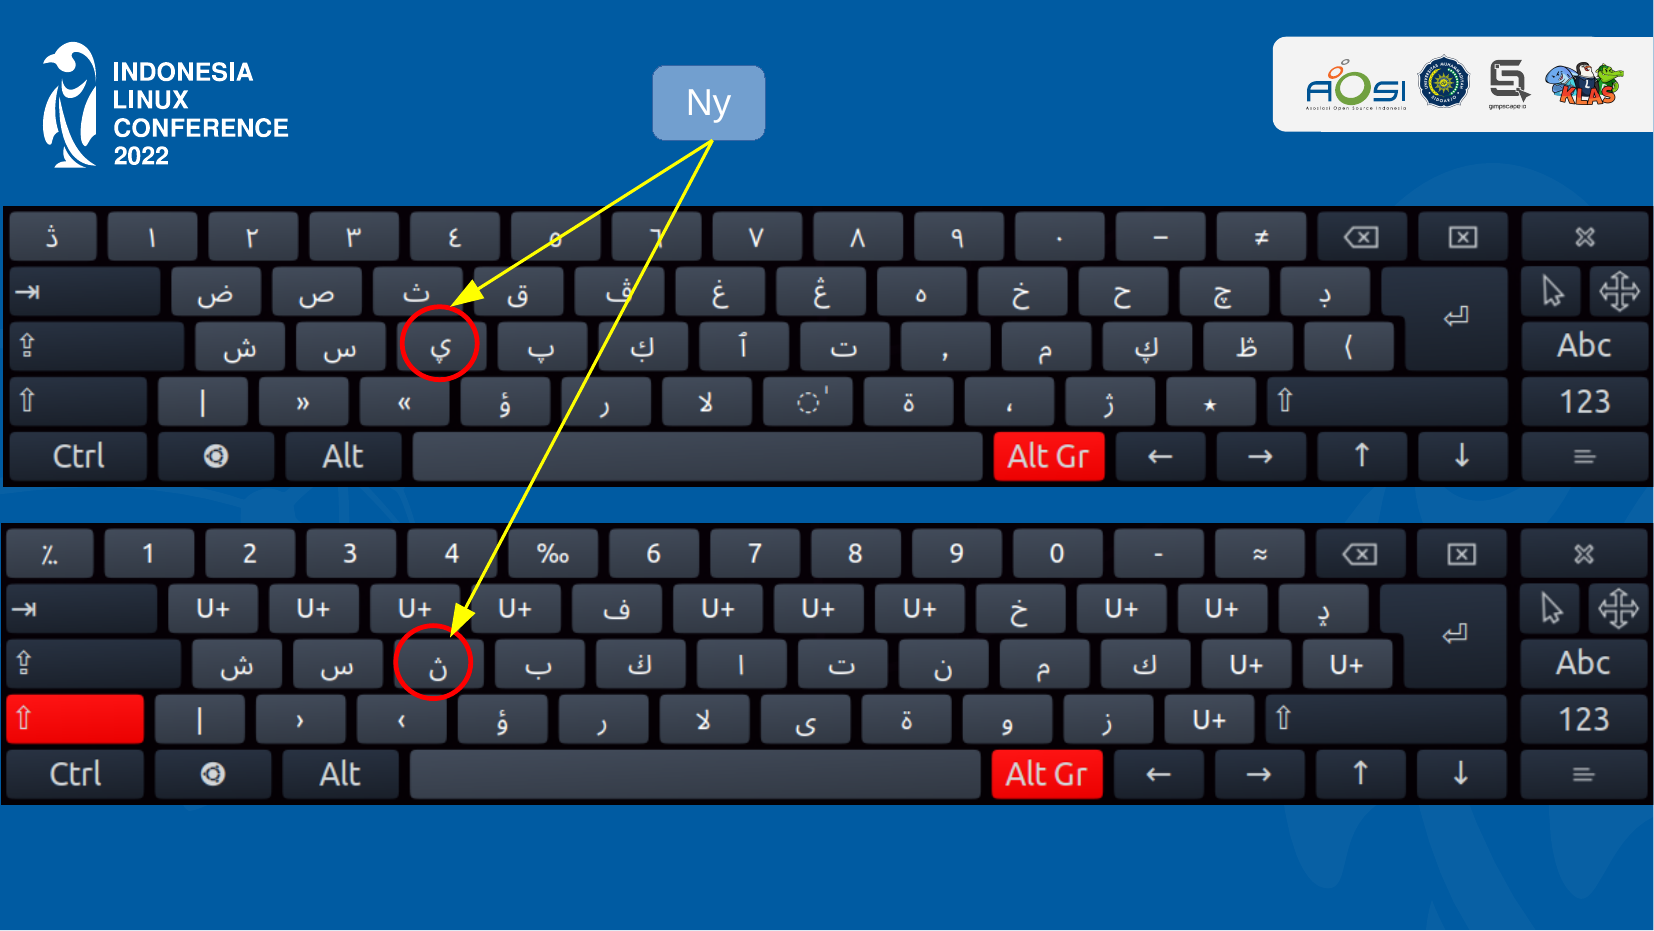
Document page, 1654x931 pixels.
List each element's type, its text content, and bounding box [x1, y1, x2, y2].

picture [1, 523, 1654, 805]
picture [532, 206, 1654, 488]
picture [1417, 54, 1471, 108]
picture [405, 310, 474, 377]
picture [399, 629, 468, 696]
picture [3, 206, 675, 488]
picture [1545, 62, 1624, 105]
text_box Ny [652, 65, 766, 141]
